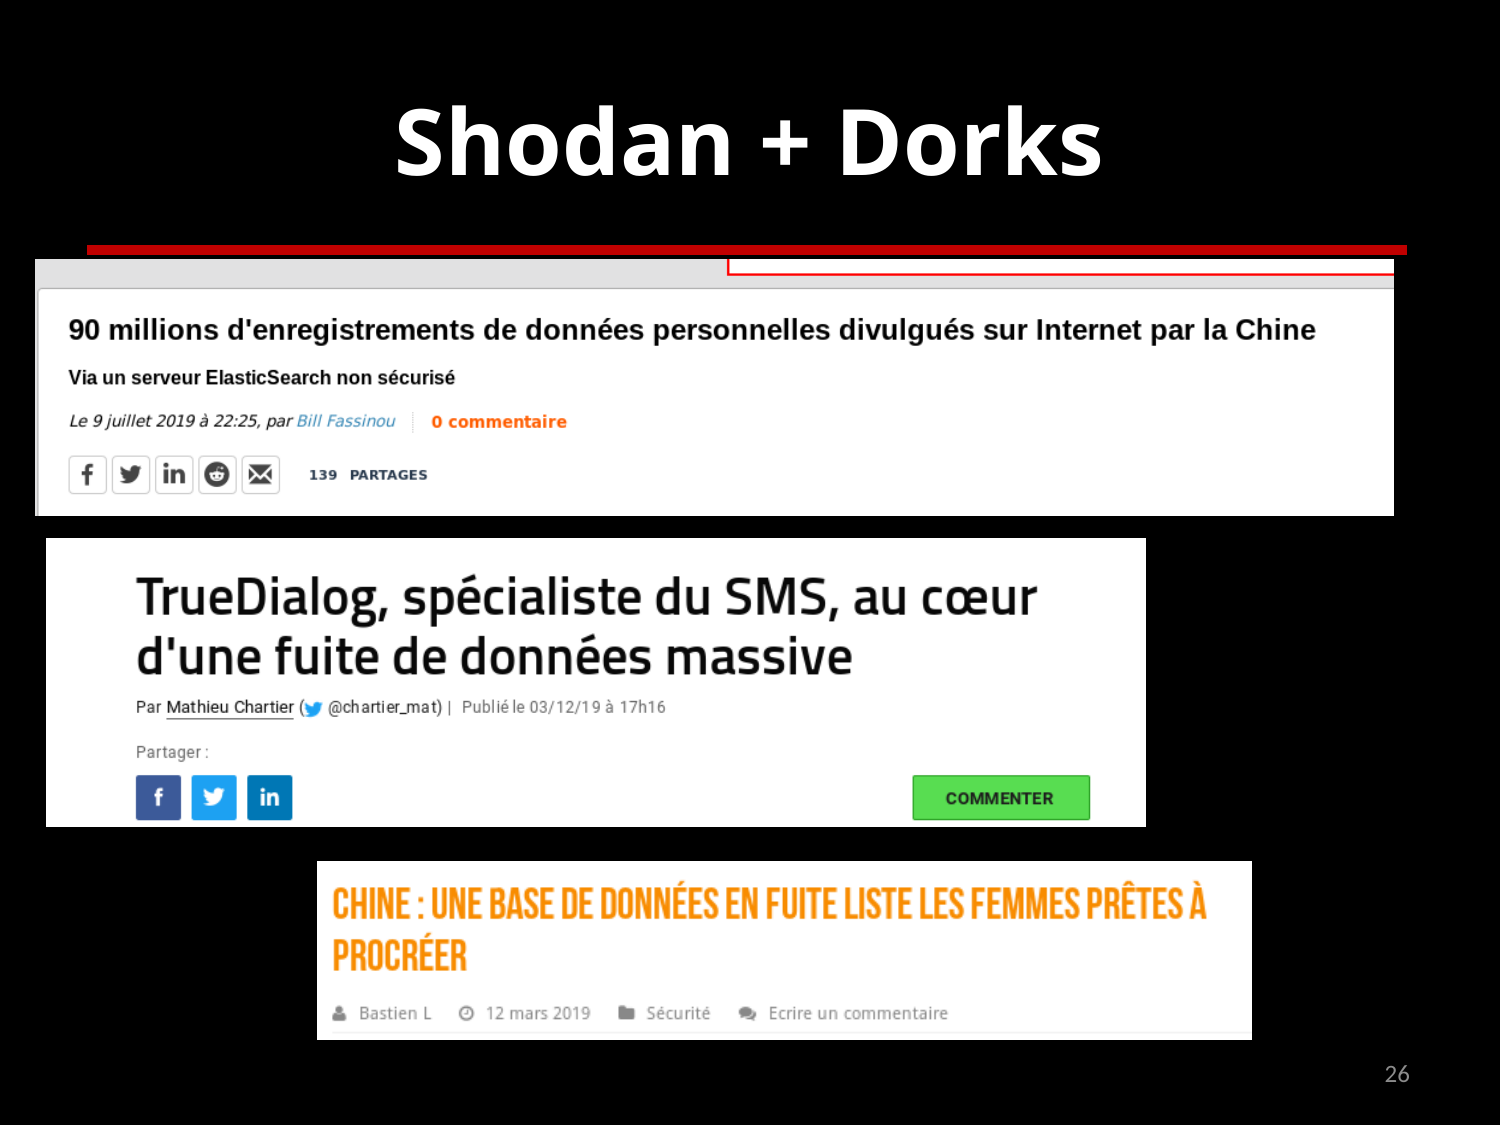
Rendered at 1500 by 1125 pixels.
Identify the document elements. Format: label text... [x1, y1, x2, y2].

picture [317, 861, 1252, 1040]
picture [46, 538, 1146, 827]
slide_number <numéro> [1074, 1042, 1425, 1103]
picture [35, 259, 1394, 516]
title Shodan + Dorks [75, 45, 1425, 233]
